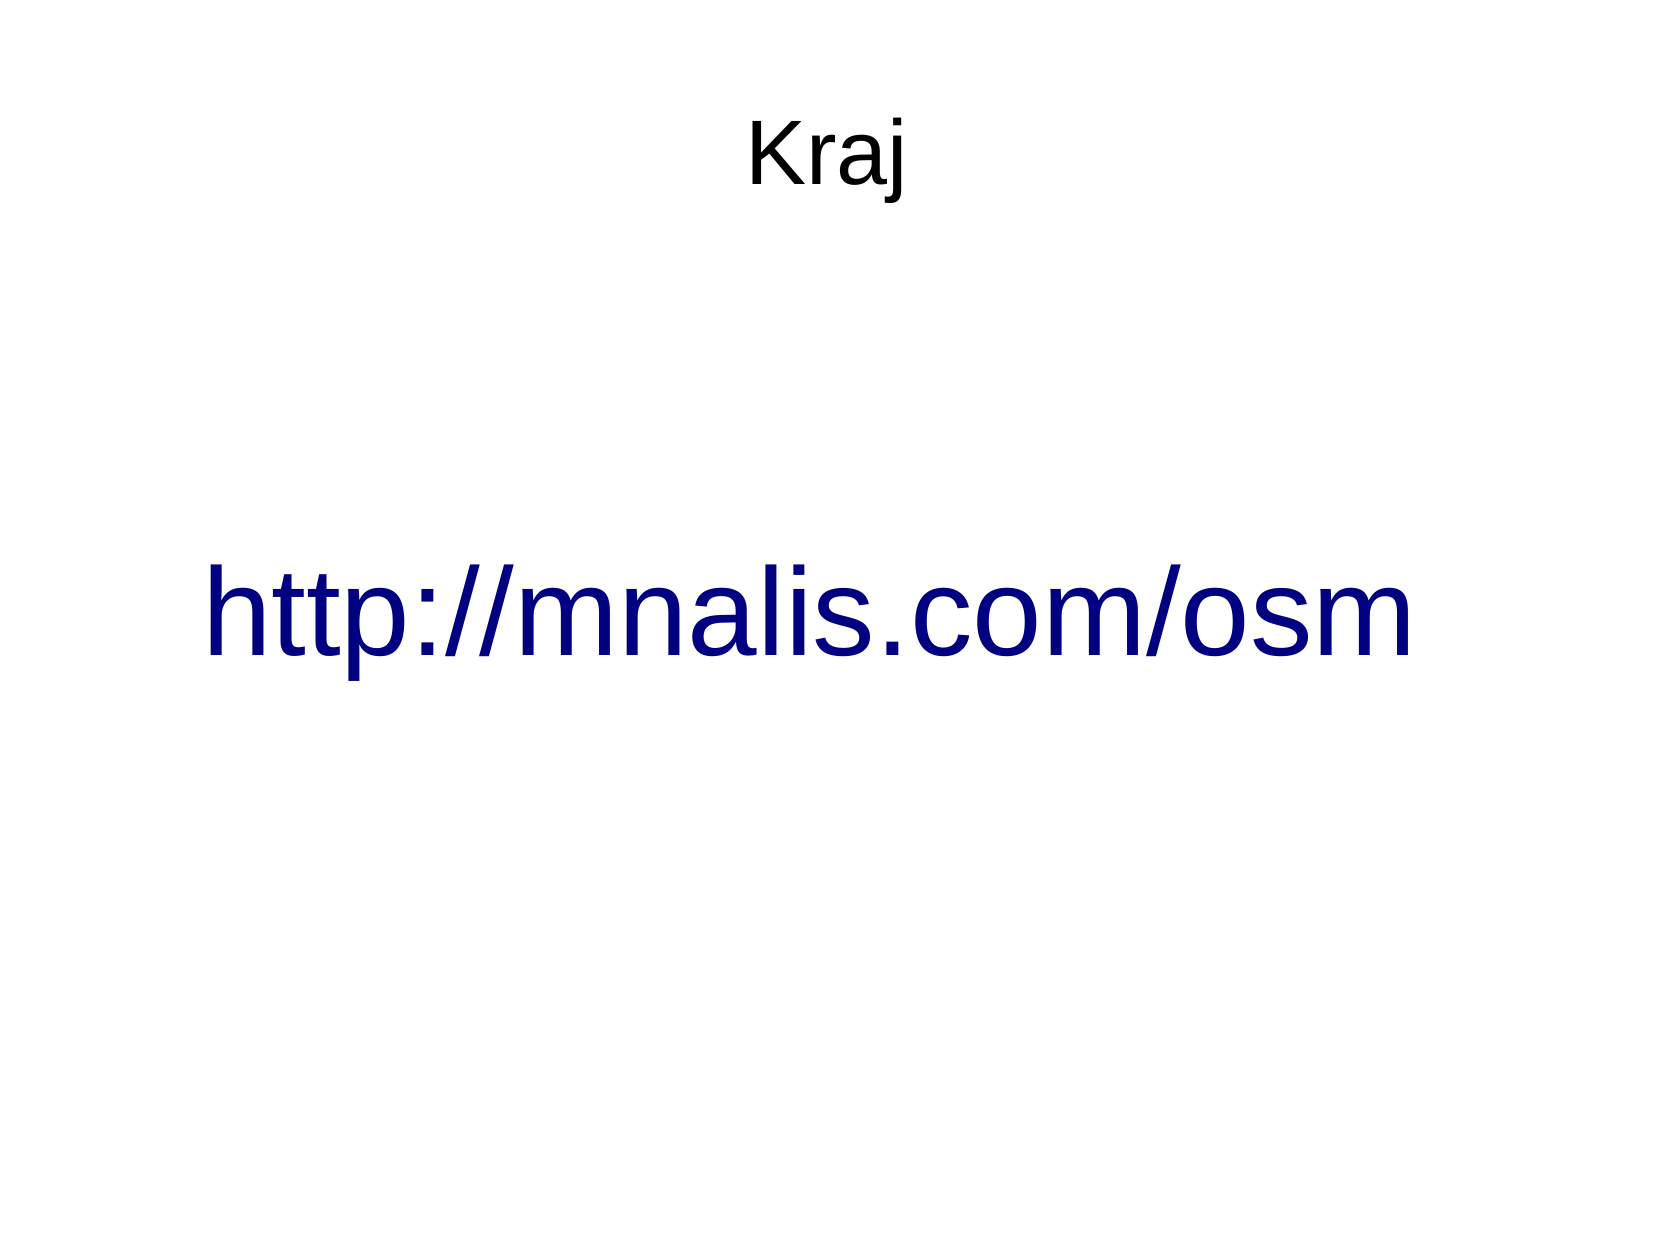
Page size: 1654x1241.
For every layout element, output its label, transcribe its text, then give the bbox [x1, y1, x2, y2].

subtitle http://mnalis.com/osm [82, 290, 1538, 1010]
title Kraj [82, 49, 1571, 257]
